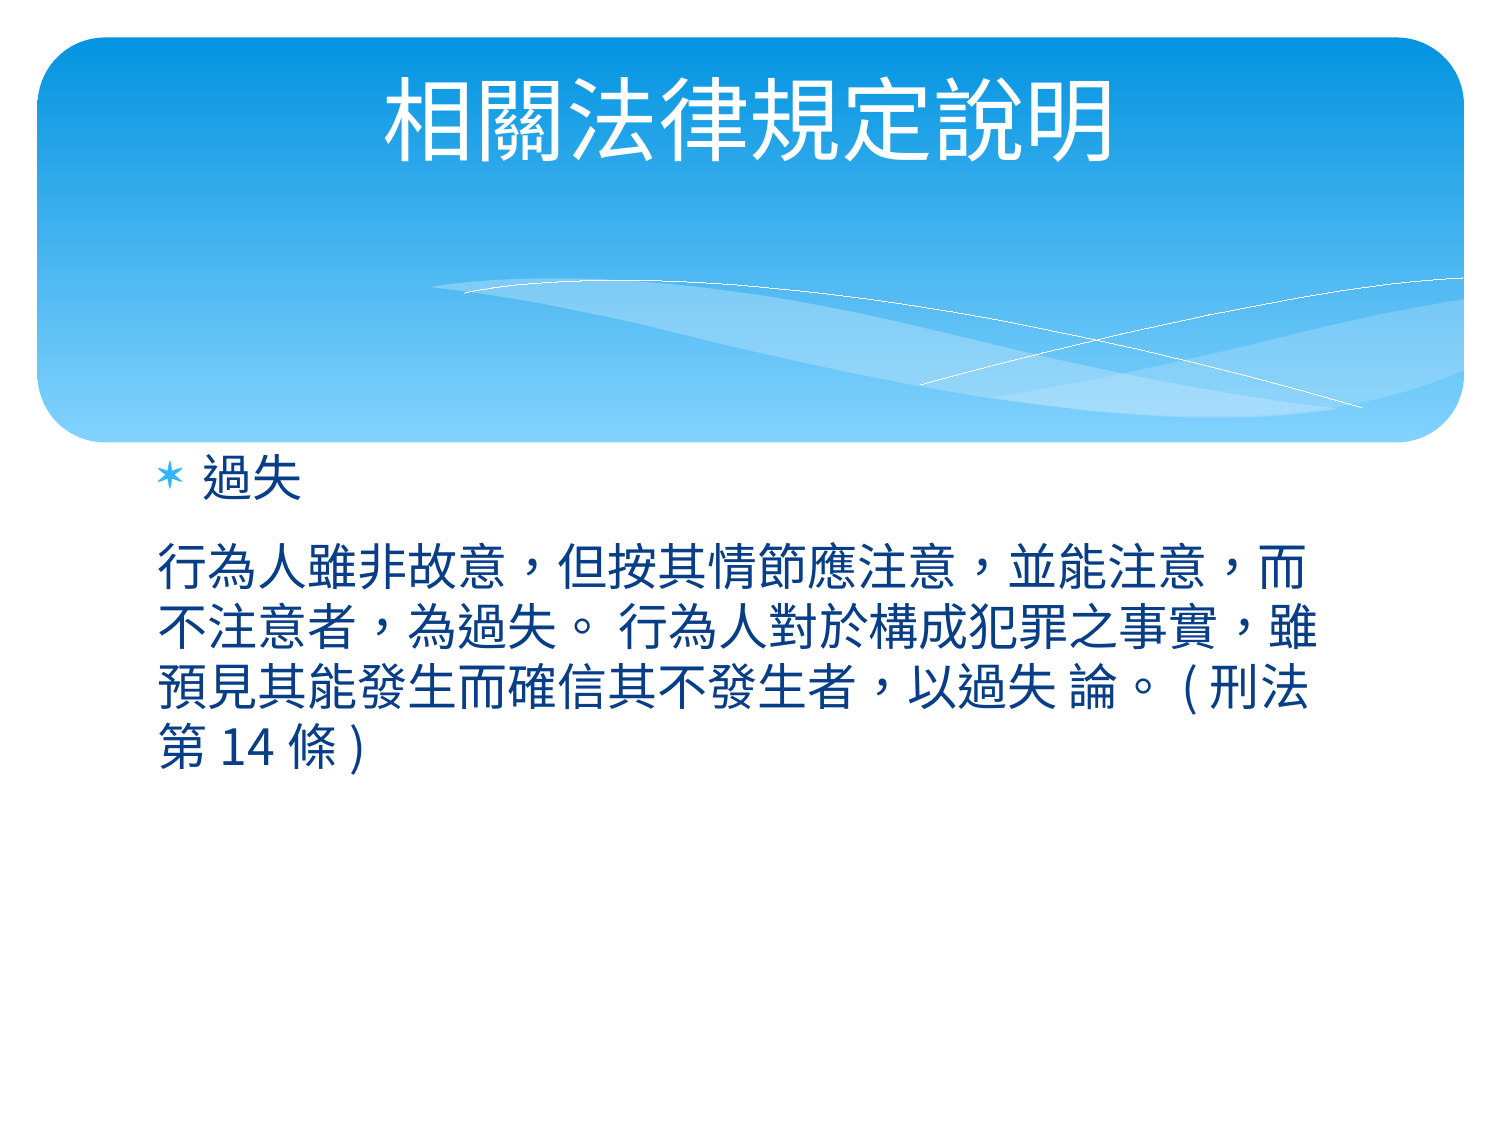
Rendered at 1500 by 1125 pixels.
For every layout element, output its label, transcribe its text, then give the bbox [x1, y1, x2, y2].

title 相關法律規定說明 [75, 55, 1425, 261]
list 過失 行為人雖非故意，但按其情節應注意，並能注意，而不注意者，為過失。 行為人對於構成犯罪之事實，雖預見其能發生而確信其不發生者，以過失 論。(刑法第14條) [143, 438, 1359, 1005]
